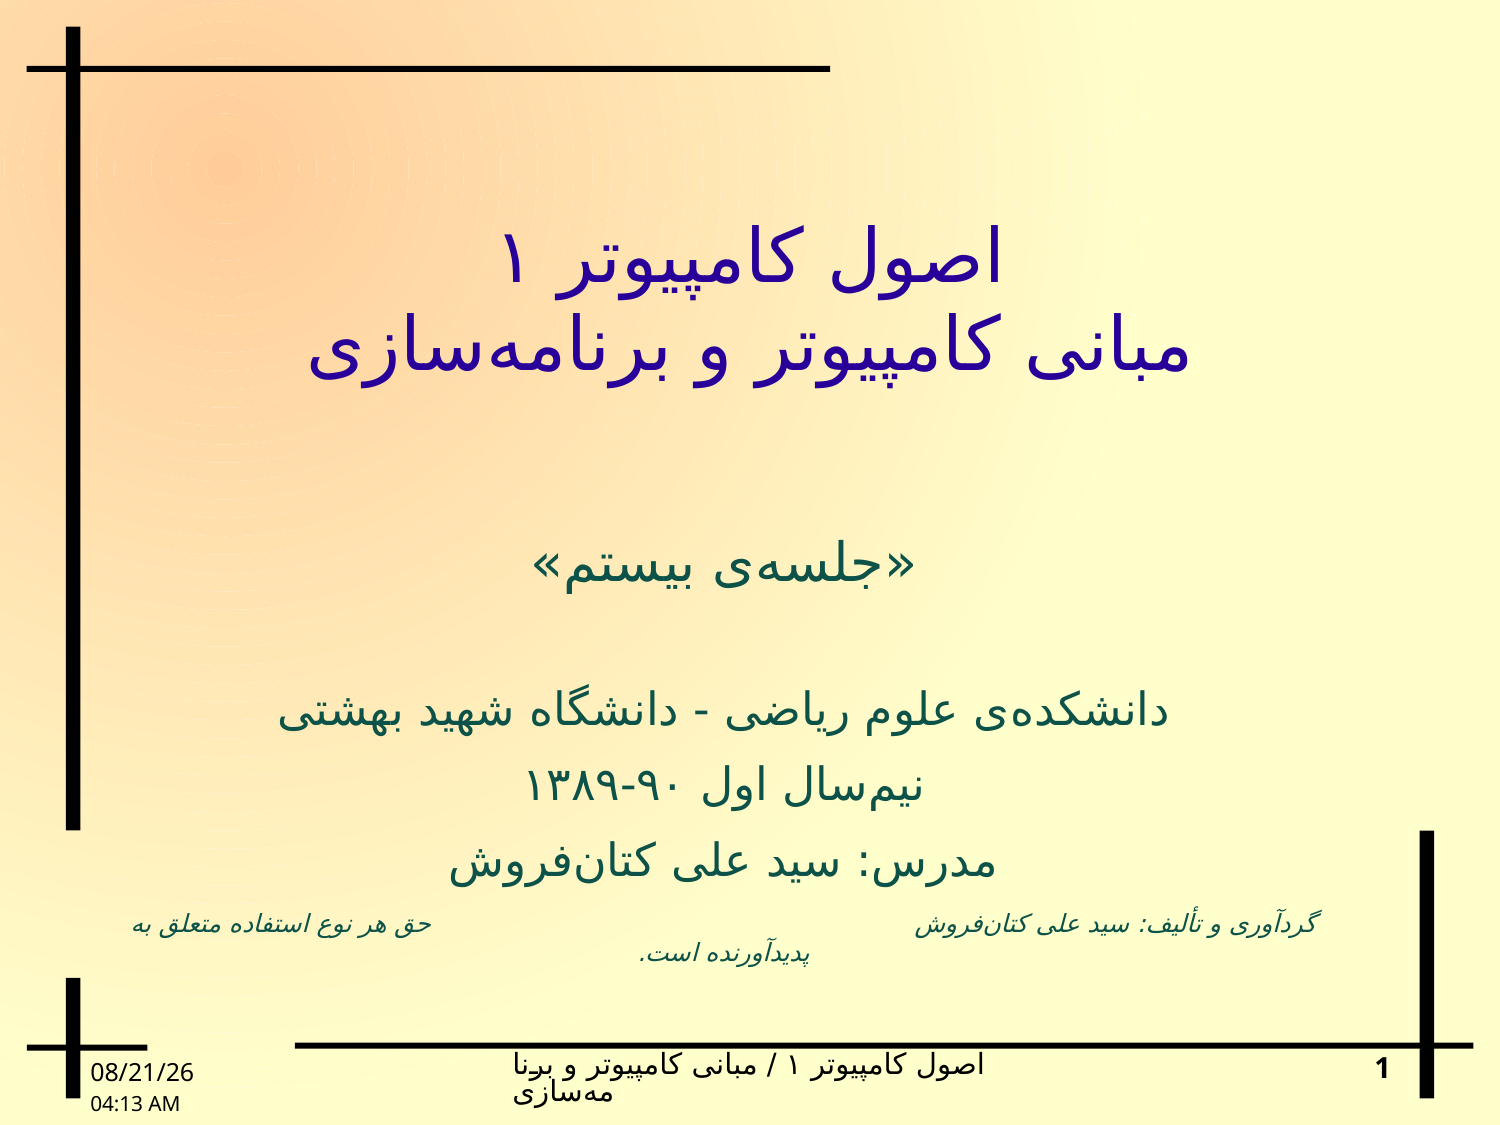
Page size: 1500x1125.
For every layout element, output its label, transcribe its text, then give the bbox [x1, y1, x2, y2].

list «جلسه‌ی بیستم» دانشکده‌ی علوم ریاضی - دانشگاه شهید بهشتی نیم‌سال اول ۹۰-۱۳۸۹ مدرس: سید علی کتان‌فروش گردآوری و تألیف: سید علی کتان‌فروش حق هر نوع استفاده متعلق به پدیدآورنده است. [89, 530, 1411, 1041]
title اصول کامپیوتر ۱ مبانی کامپیوتر و برنامه‌سازی [109, 177, 1391, 424]
